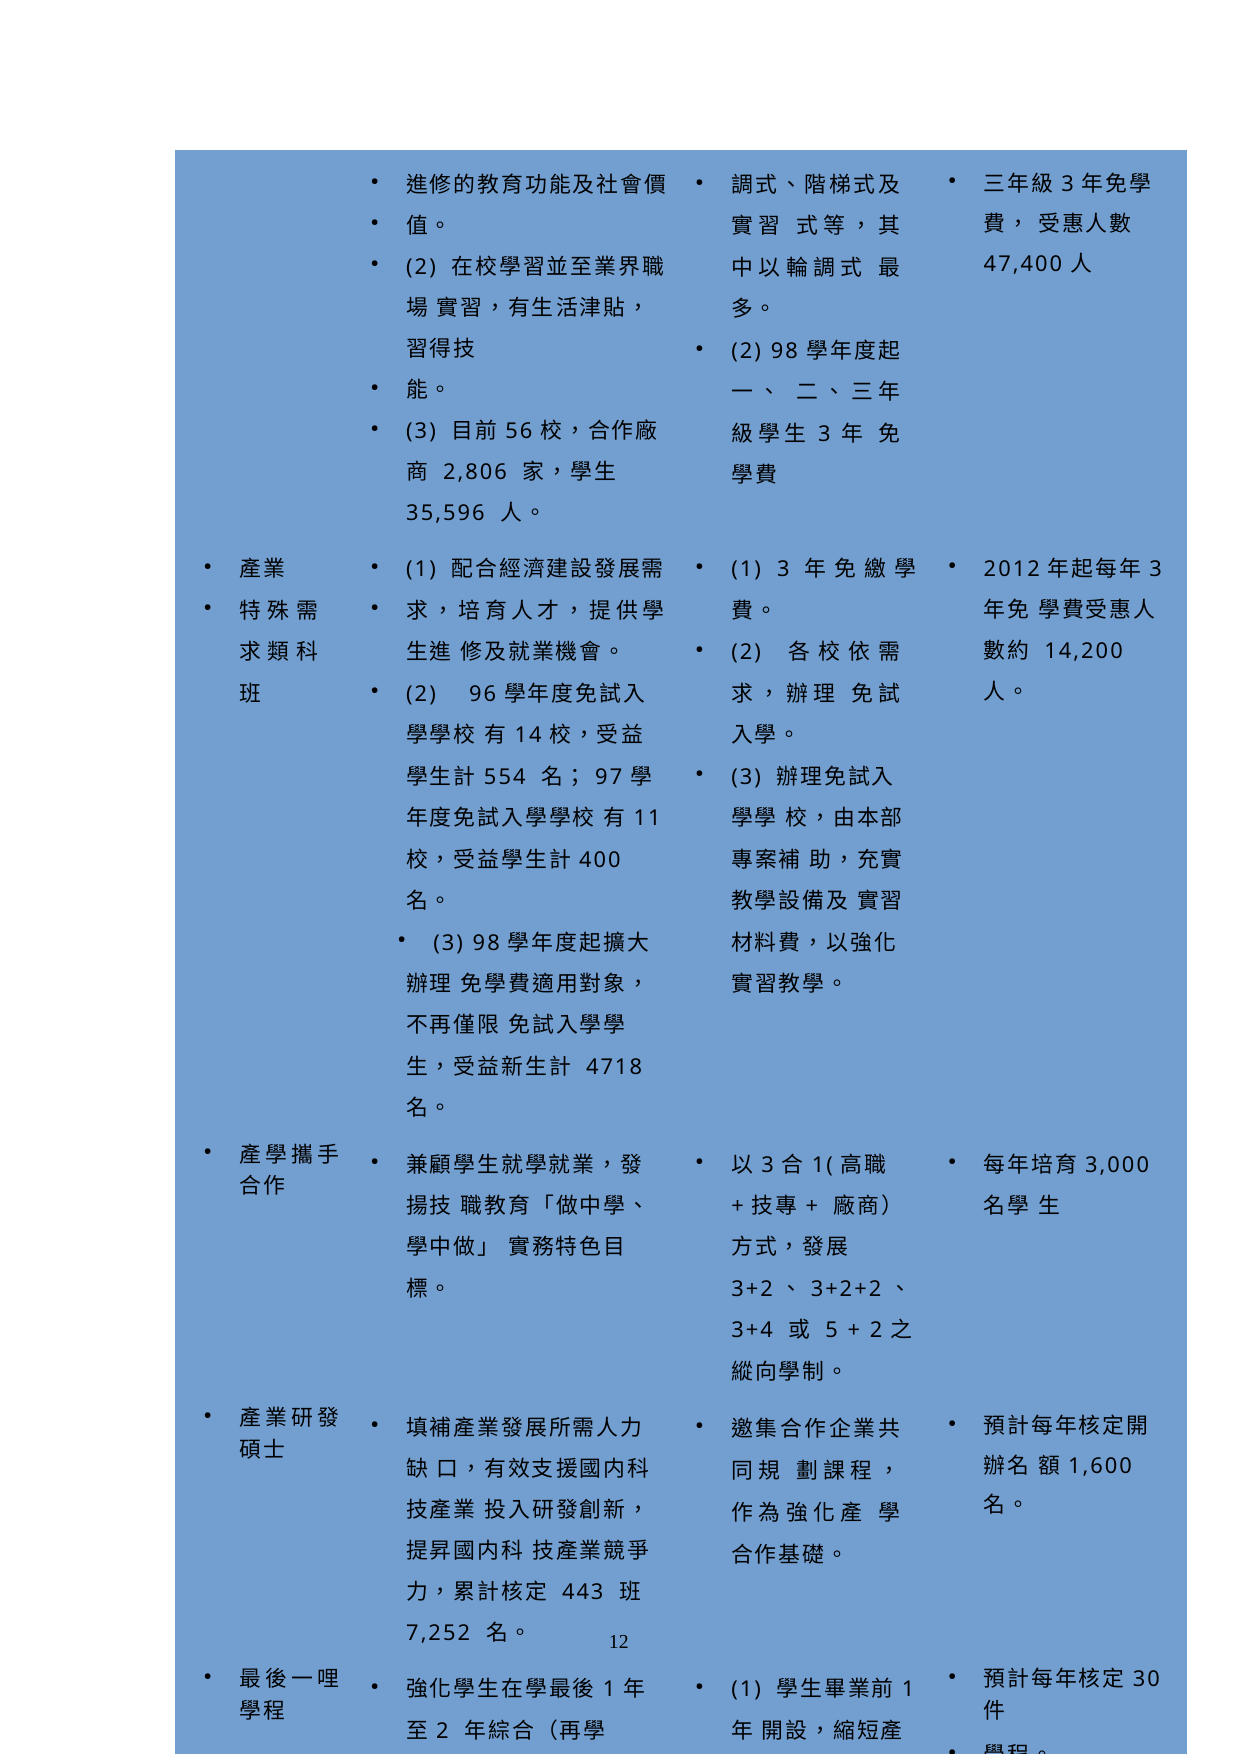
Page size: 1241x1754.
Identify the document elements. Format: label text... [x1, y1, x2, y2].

text_box 12 [609, 1629, 633, 1649]
table_cell 產業研發碩士 [175, 1393, 356, 1654]
table_cell 產學攜手合作 [175, 1129, 356, 1393]
table_cell 預計每年核定開辦名 額1,600名。 [933, 1393, 1187, 1654]
table_header 調式、階梯式及實習 式等，其中以輪調式 最多。 (2) 98學年度起一、 二、三年級學生3年 免學費 [681, 150, 933, 534]
table_header [175, 150, 356, 534]
table_cell 產業 特殊需求類科 班 [175, 534, 356, 1129]
table_cell 兼顧學生就學就業，發揚技 職教育「做中學、學中做」 實務特色目標。 [356, 1129, 681, 1393]
table_cell (1) 3年免繳學費。 (2) 各校依需求，辦理 免試入學。 (3) 辦理免試入學學 校，由本部專案補 助，充實教學設備及 實習材料費，以強化 實習教學。 [681, 534, 933, 1129]
table_cell (1) 配合經濟建設發展需 求，培育人才，提供學生進 修及就業機會。 (2) 96學年度免試入學學校 有14校，受益學生計554 名；97學年度免試入學學校 有11校，受益學生計400 名。 (3) 98學年度起擴大辦理 免學費適用對象，不再僅限 免試入學學生，受益新生計 4718 名。 [356, 534, 681, 1129]
table_cell 每年培育3,000名學 生 [933, 1129, 1187, 1393]
table_cell 填補產業發展所需人力缺 口，有效支援國内科技產業 投入研發創新，提昇國内科 技產業競爭力，累計核定 443 班 7,252 名。 [356, 1393, 681, 1654]
table_cell 預計每年核定30件 學程。 [933, 1654, 1187, 1754]
table_cell 最後一哩學程 [175, 1654, 356, 1754]
table_cell 強化學生在學最後1年至2 年綜合（再學習）、跨領域創 新及實務經驗。 [356, 1654, 681, 1754]
table_cell 邀集合作企業共同規 劃課程，作為強化產 學合作基礎。 [681, 1393, 933, 1654]
table_cell 2012年起每年3年免 學費受惠人數約 14,200 人。 [933, 534, 1187, 1129]
table_header 進修的教育功能及社會價 值。 (2) 在校學習並至業界職場 實習，有生活津貼，習得技 能。 (3) 目前56校，合作廠商 2,806 家，學生 35,596 人。 [356, 150, 681, 534]
table_header 三年級3年免學費， 受惠人數47,400人 [933, 150, 1187, 534]
table_cell (1) 學生畢業前1年 開設，縮短產業界晉 用新進人員教育時程 與成本。 (2) 自97年度起本部 與勞委會合作，依據 [681, 1654, 933, 1754]
table_cell 以3合1(高職+技專+ 廠商）方式，發展 3+2、3+2+2、3+4 或 5 + 2之縱向學制。 [681, 1129, 933, 1393]
